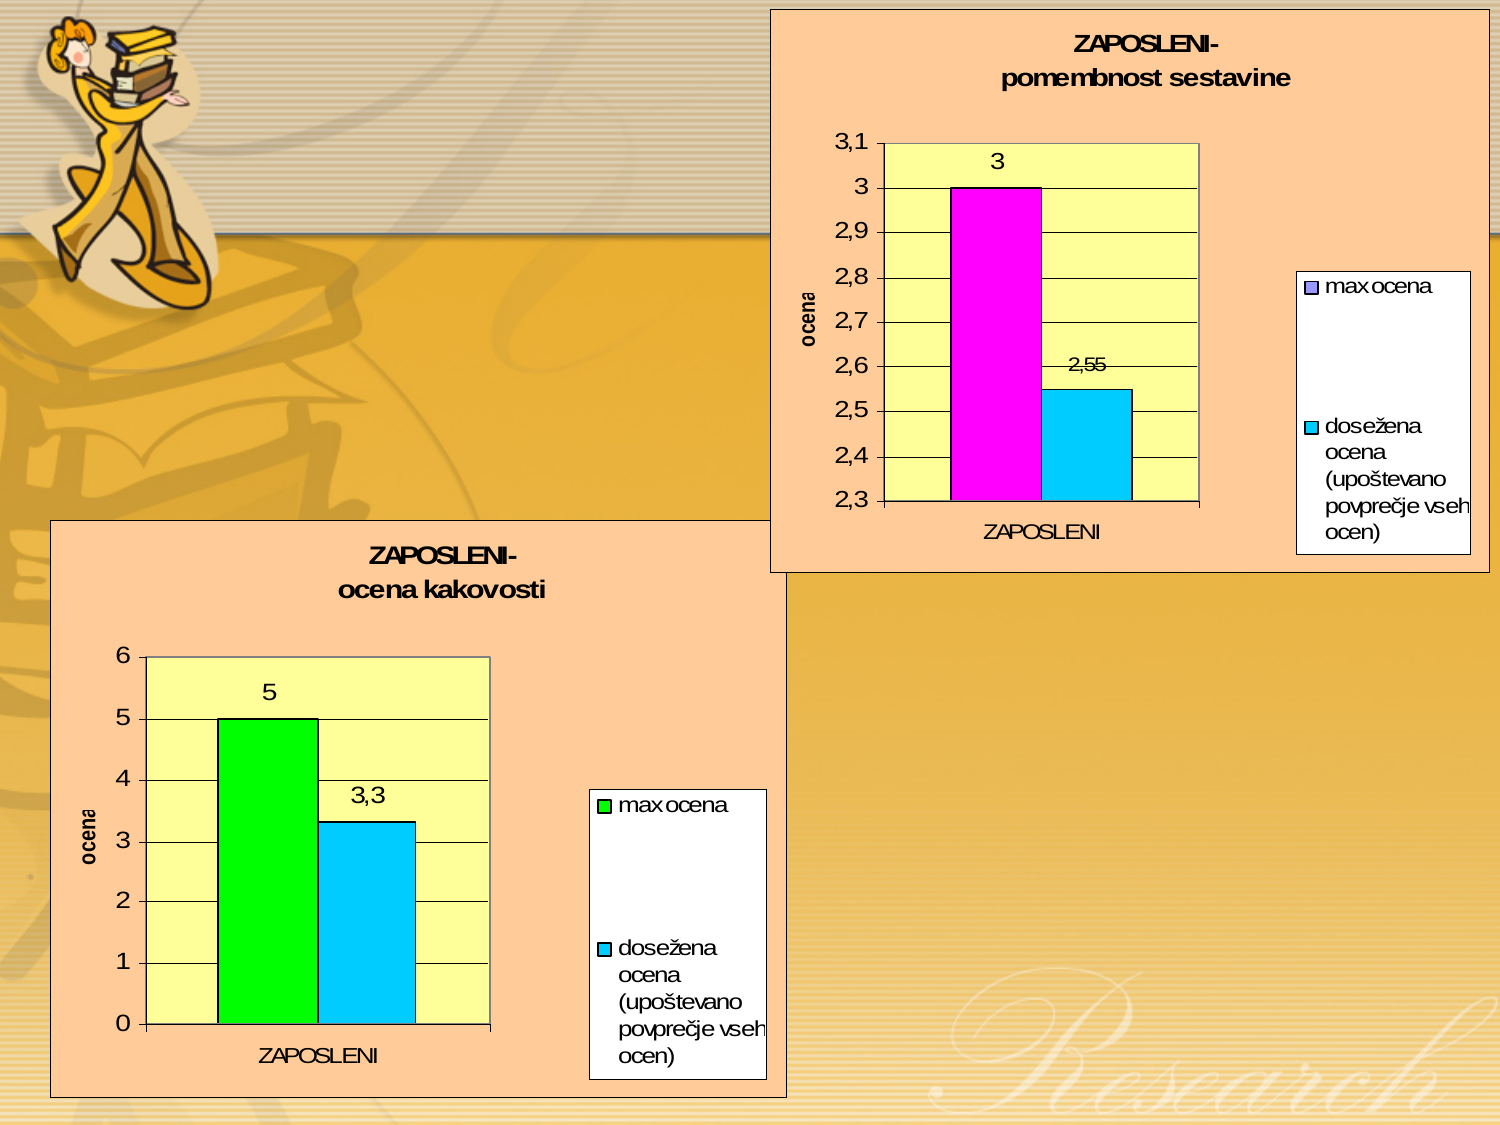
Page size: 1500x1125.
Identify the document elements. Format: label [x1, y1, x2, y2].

picture [0, 0, 1500, 1125]
chart [41, 0, 1500, 1106]
